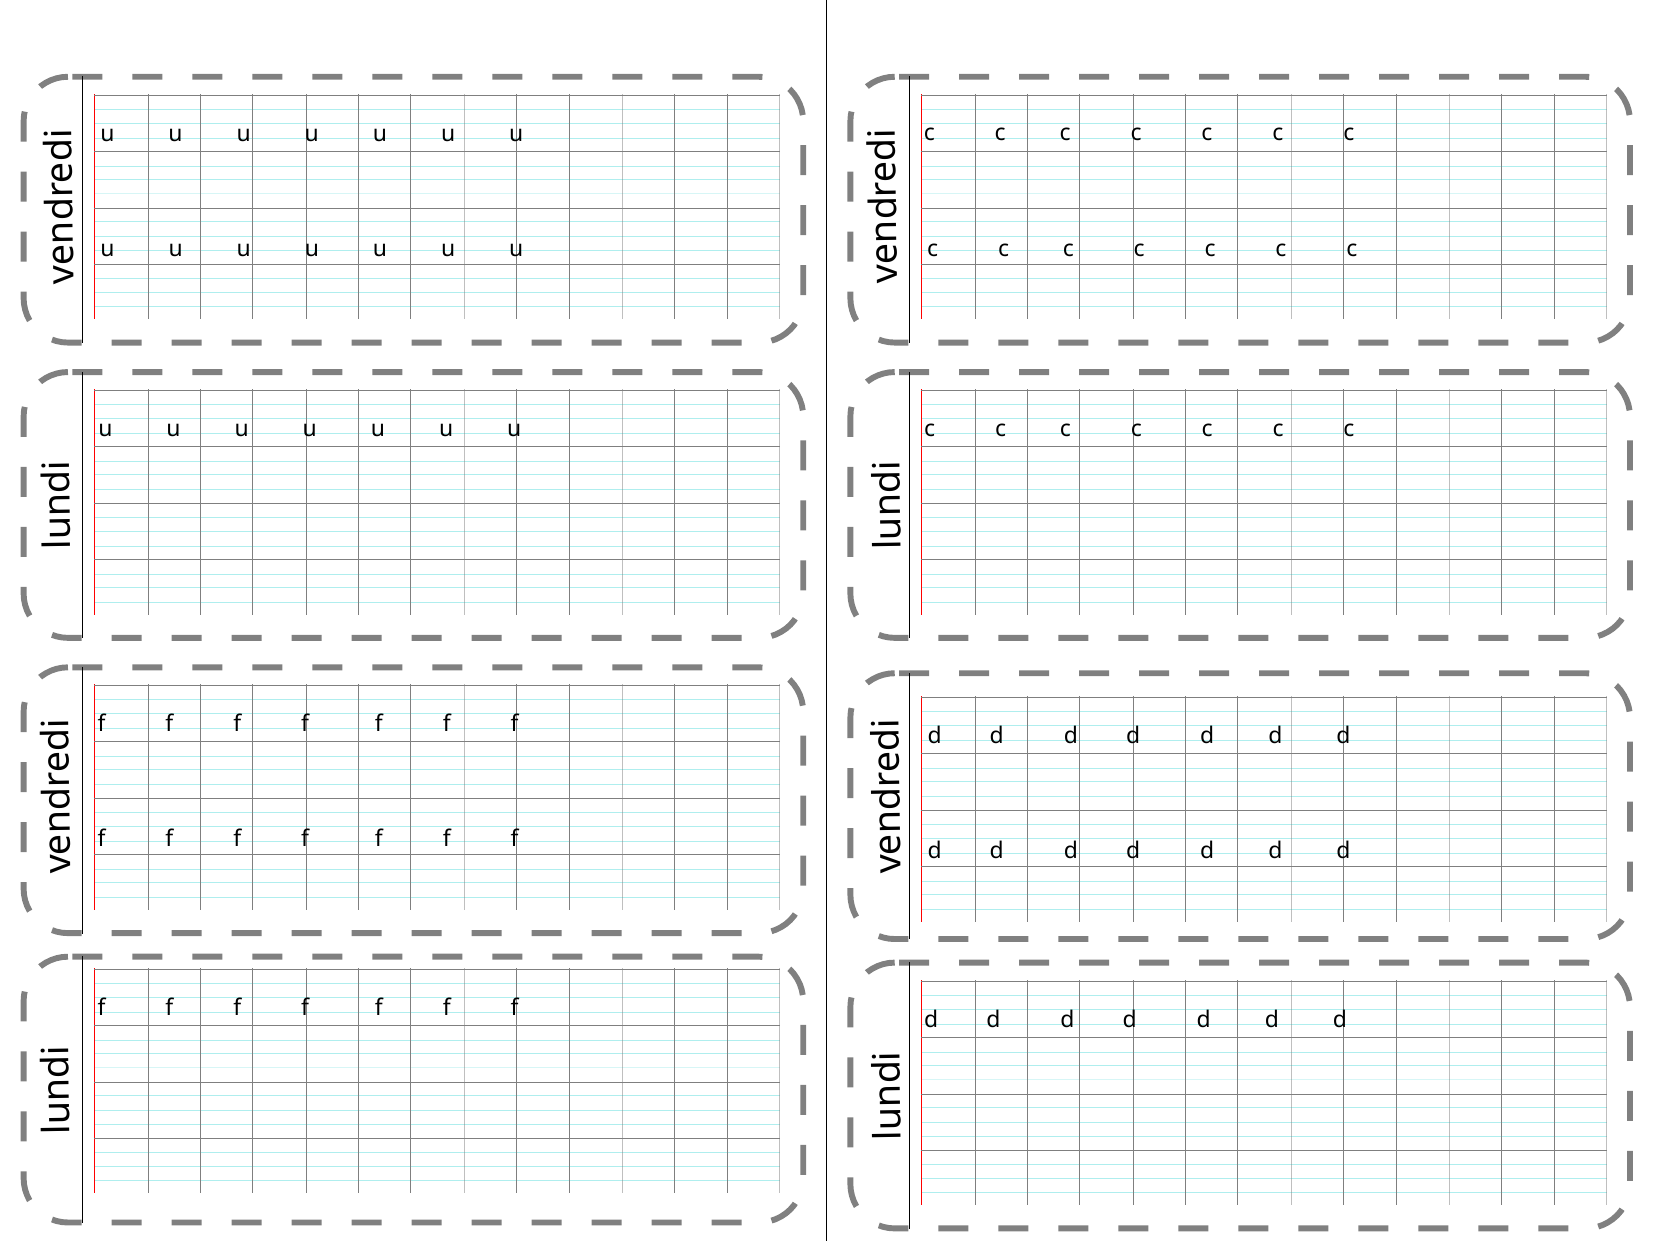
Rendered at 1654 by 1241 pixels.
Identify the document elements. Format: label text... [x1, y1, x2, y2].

text_box lundi [850, 372, 914, 639]
text_box lundi [20, 371, 84, 639]
picture [921, 895, 1607, 922]
text_box d d d d d d d [912, 711, 1607, 780]
picture [921, 293, 1607, 319]
picture [921, 780, 1607, 826]
picture [921, 389, 1607, 615]
picture [94, 968, 780, 1193]
text_box vendredi [20, 695, 82, 898]
text_box d d d d d d d [912, 826, 1607, 895]
text_box vendredi [846, 105, 910, 308]
text_box c c c c c c c [912, 224, 1607, 293]
text_box vendredi [23, 105, 82, 308]
text_box u u u u u u u [85, 109, 780, 178]
text_box lundi [850, 962, 914, 1230]
text_box d d d d d d d [909, 995, 1604, 1063]
text_box c c c c c c c [909, 404, 1604, 473]
text_box f f f f f f f [82, 699, 777, 768]
picture [921, 696, 1607, 711]
picture [94, 94, 780, 109]
text_box c c c c c c c [909, 108, 1604, 176]
text_box u u u u u u u [83, 404, 778, 473]
picture [94, 178, 780, 224]
picture [921, 980, 1607, 1205]
text_box lundi [19, 956, 83, 1224]
picture [94, 293, 780, 319]
text_box f f f f f f f [82, 814, 777, 883]
text_box vendredi [850, 695, 913, 898]
picture [94, 389, 780, 615]
picture [921, 94, 1607, 224]
text_box u u u u u u u [85, 224, 780, 293]
text_box f f f f f f f [82, 983, 777, 1052]
picture [94, 684, 780, 910]
